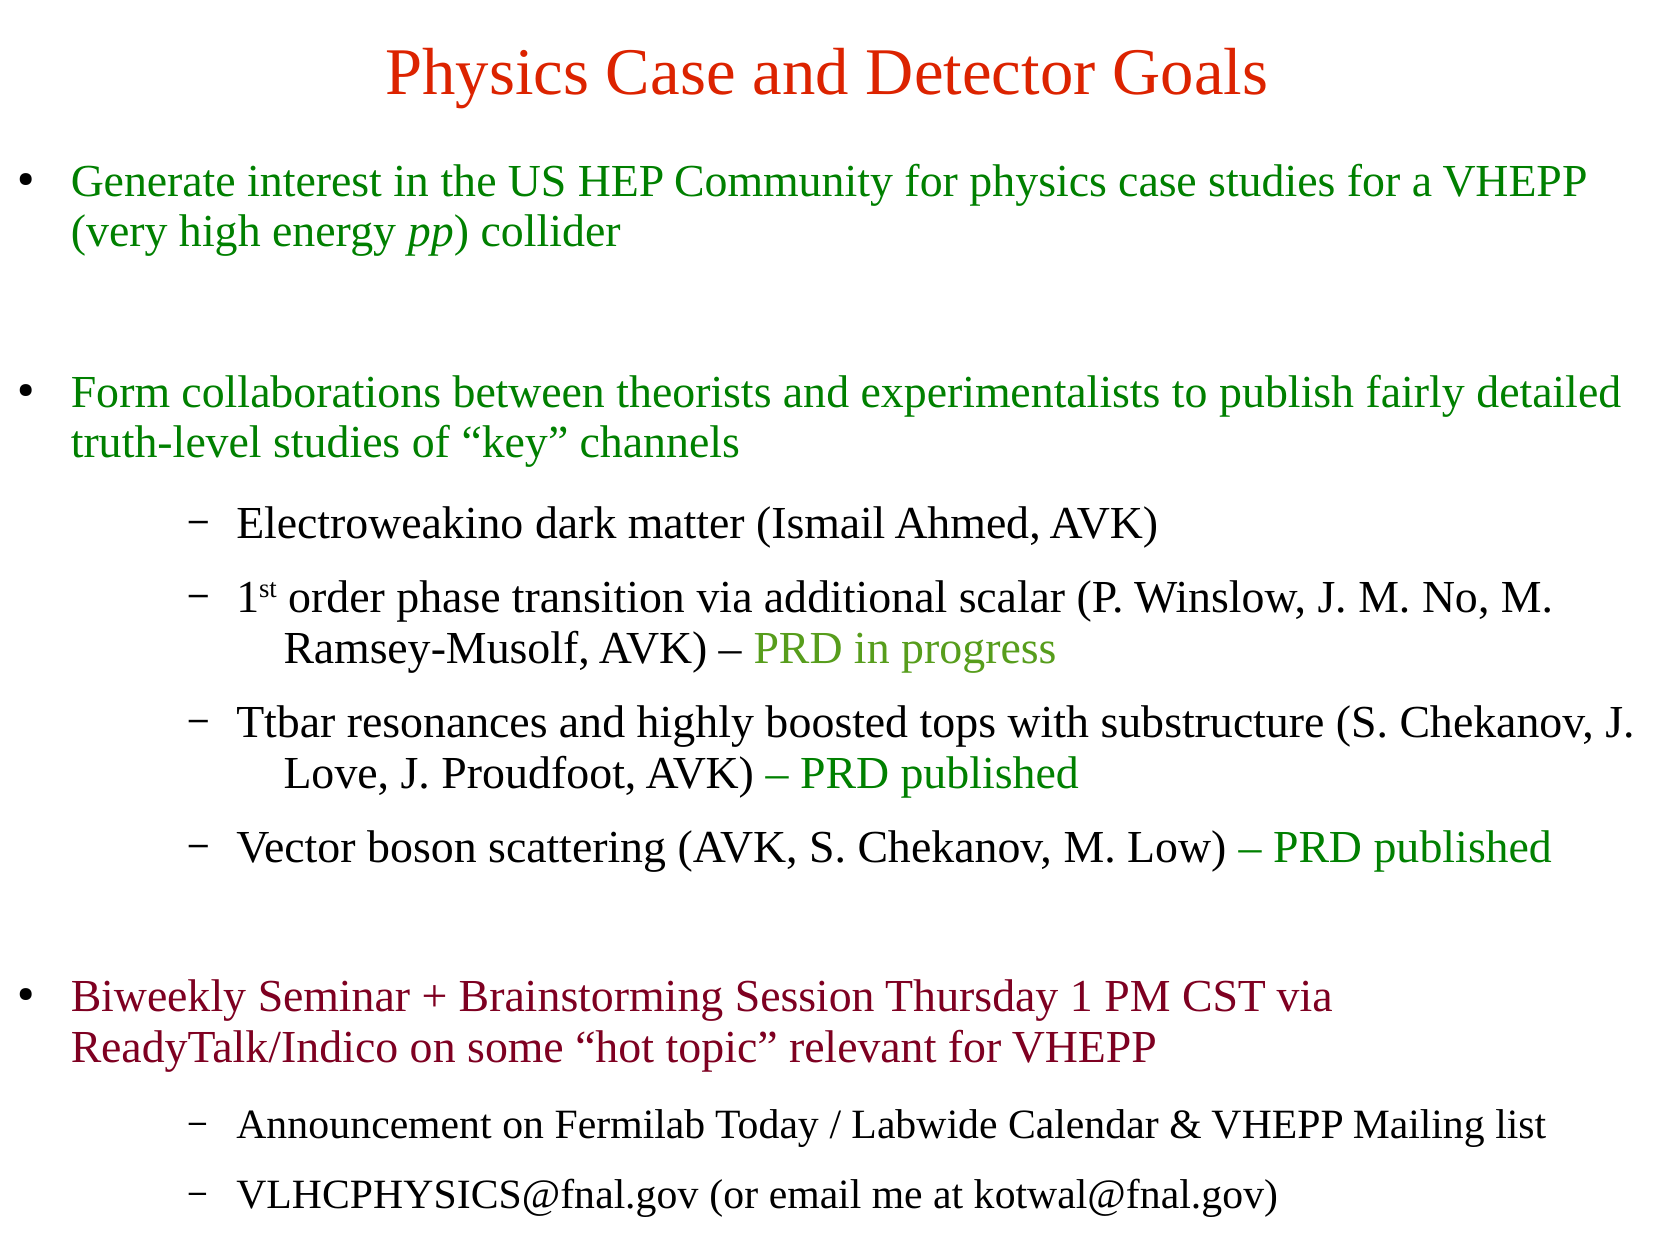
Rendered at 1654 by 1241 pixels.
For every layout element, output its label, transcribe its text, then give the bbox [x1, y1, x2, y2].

list Generate interest in the US HEP Community for physics case studies for a VHEPP (very high energy pp) collider Form collaborations between theorists and experimentalists to publish fairly detailed truth-level studies of “key” channels Electroweakino dark matter (Ismail Ahmed, AVK) 1st order phase transition via additional scalar (P. Winslow, J. M. No, M. Ramsey-Musolf, AVK) – PRD in progress Ttbar resonances and highly boosted tops with substructure (S. Chekanov, J. Love, J. Proudfoot, AVK) – PRD published Vector boson scattering (AVK, S. Chekanov, M. Low) – PRD published Biweekly Seminar + Brainstorming Session Thursday 1 PM CST via ReadyTalk/Indico on some “hot topic” relevant for VHEPP Announcement on Fermilab Today / Labwide Calendar & VHEPP Mailing list VLHCPHYSICS@fnal.gov (or email me at kotwal@fnal.gov) [0, 155, 1654, 1241]
title Physics Case and Detector Goals [121, 2, 1534, 142]
list [20, 611, 1654, 1186]
